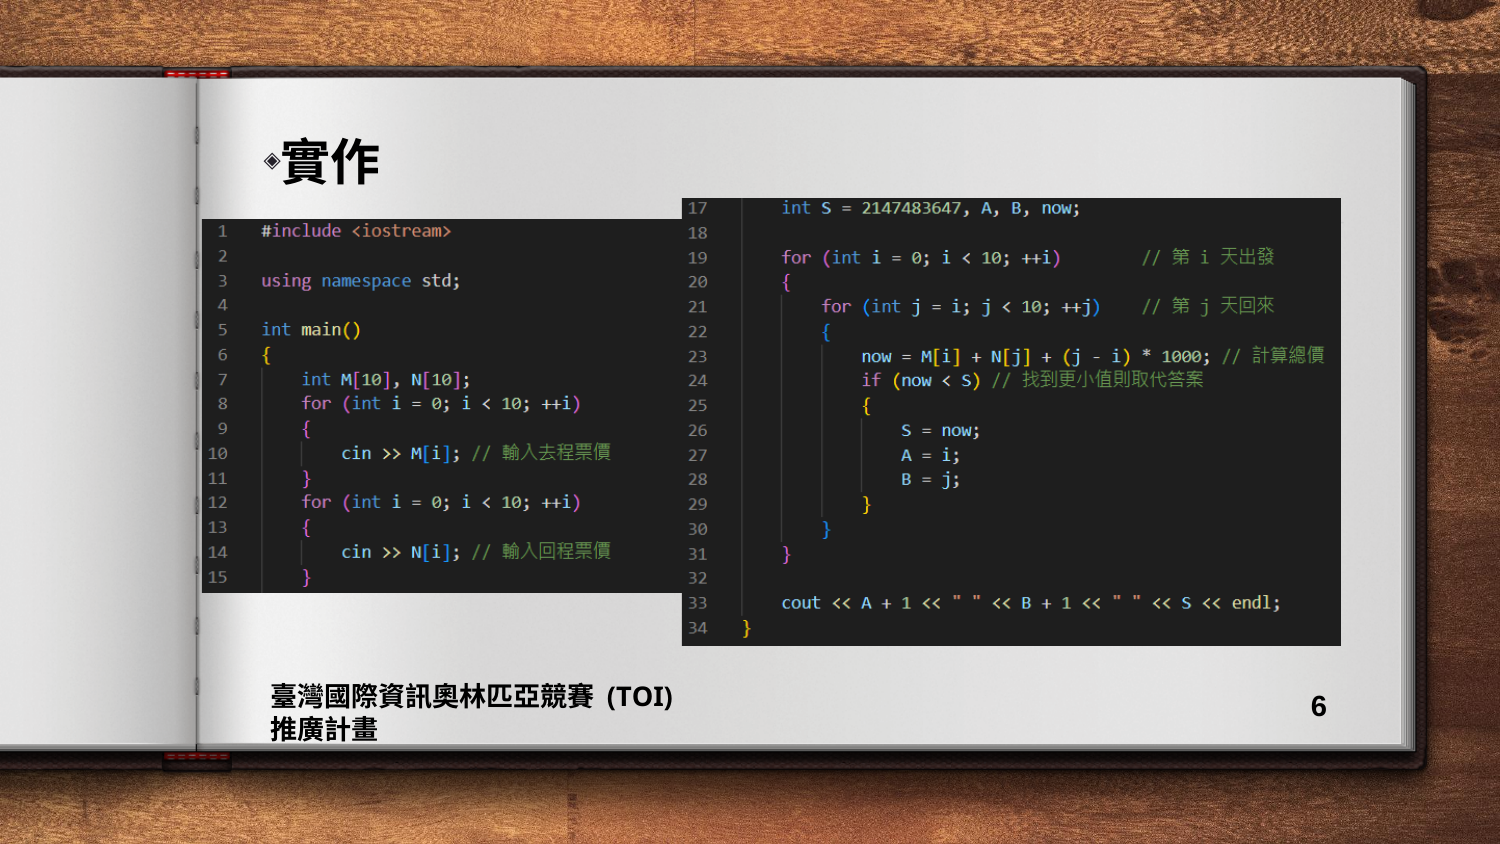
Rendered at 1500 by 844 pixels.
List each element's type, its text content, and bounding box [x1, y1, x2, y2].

text_box 實作 [248, 115, 1190, 205]
text_box 6 [1295, 672, 1386, 737]
picture [201, 198, 1341, 646]
